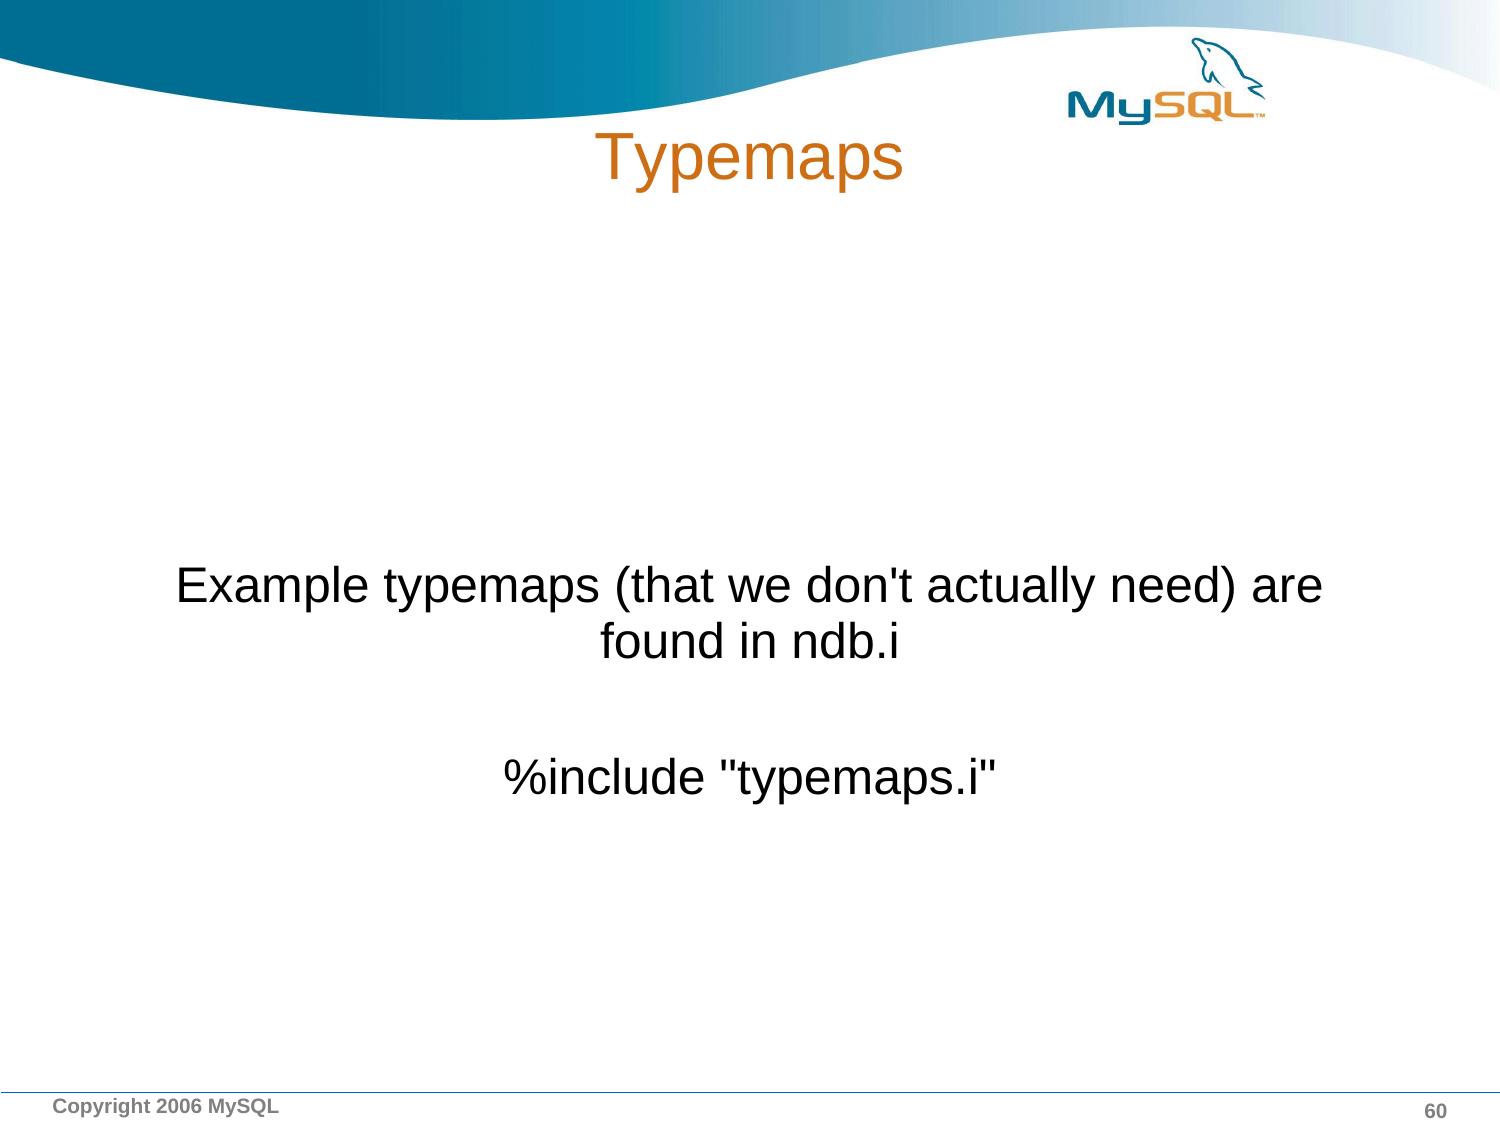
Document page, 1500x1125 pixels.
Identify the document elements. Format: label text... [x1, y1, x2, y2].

picture [666, 0, 1500, 94]
picture [0, 58, 167, 94]
title Typemaps [0, 94, 1500, 218]
subtitle Example typemaps (that we don't actually need) are found in ndb.i %include "typemaps.i" [112, 257, 1388, 1106]
